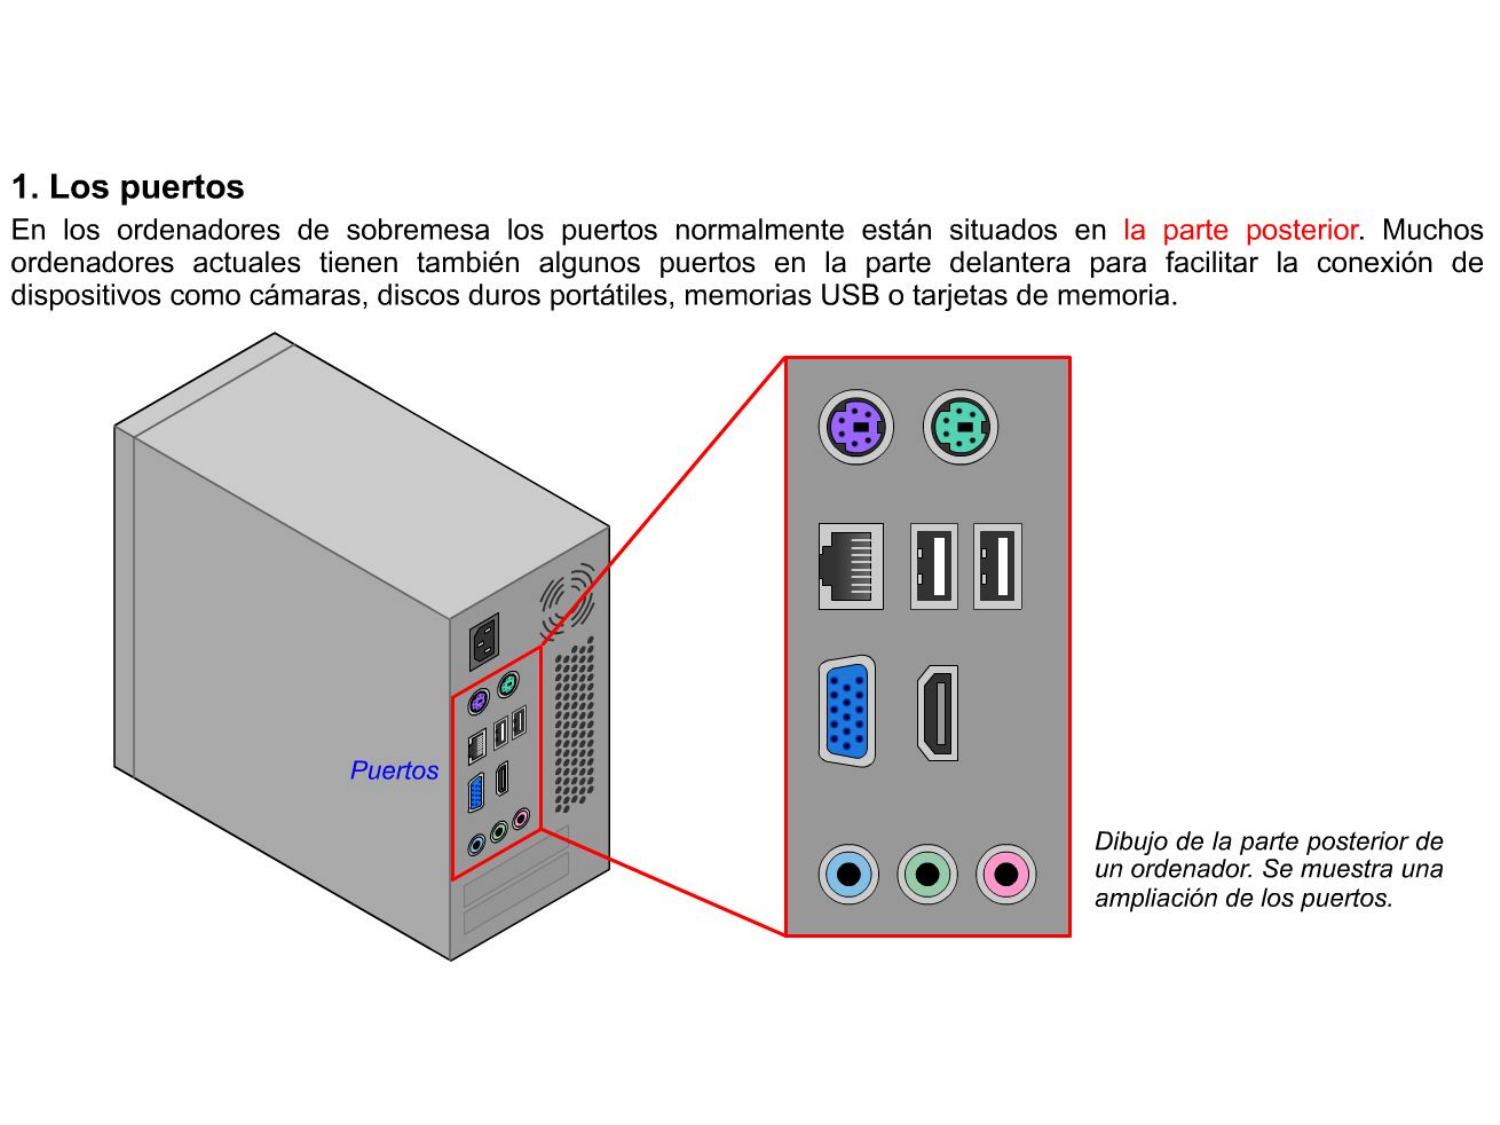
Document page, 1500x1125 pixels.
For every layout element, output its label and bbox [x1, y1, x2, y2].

picture [0, 153, 1500, 972]
